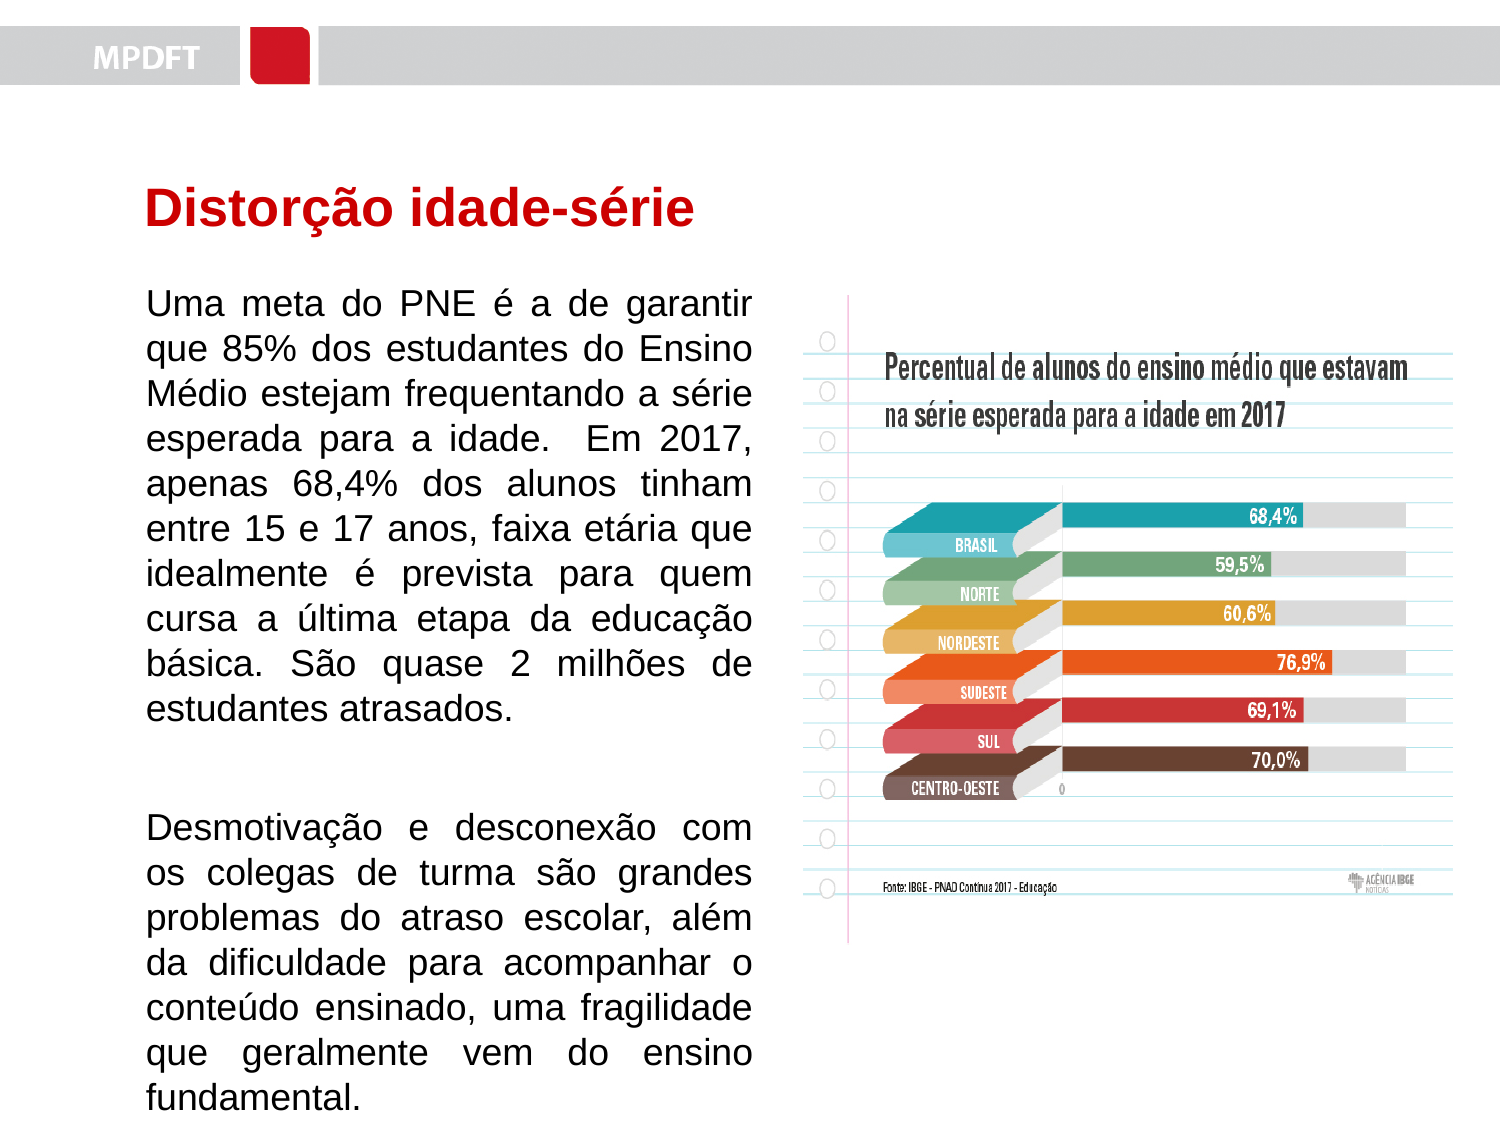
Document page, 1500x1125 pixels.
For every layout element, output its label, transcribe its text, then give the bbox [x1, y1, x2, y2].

picture [0, 0, 1500, 1125]
text_box Distorção idade-série [64, 160, 745, 247]
text_box Uma meta do PNE é a de garantir que 85% dos estudantes do Ensino Médio estejam frequentando a série esperada para a idade. Em 2017, apenas 68,4% dos alunos tinham entre 15 e 17 anos, faixa etária que idealmente é prevista para quem cursa a última etapa da educação básica. São quase 2 milhões de estudantes atrasados. Desmotivação e desconexão com os colegas de turma são grandes problemas do atraso escolar, além da dificuldade para acompanhar o conteúdo ensinado, uma fragilidade que geralmente vem do ensino fundamental. [75, 271, 768, 1005]
